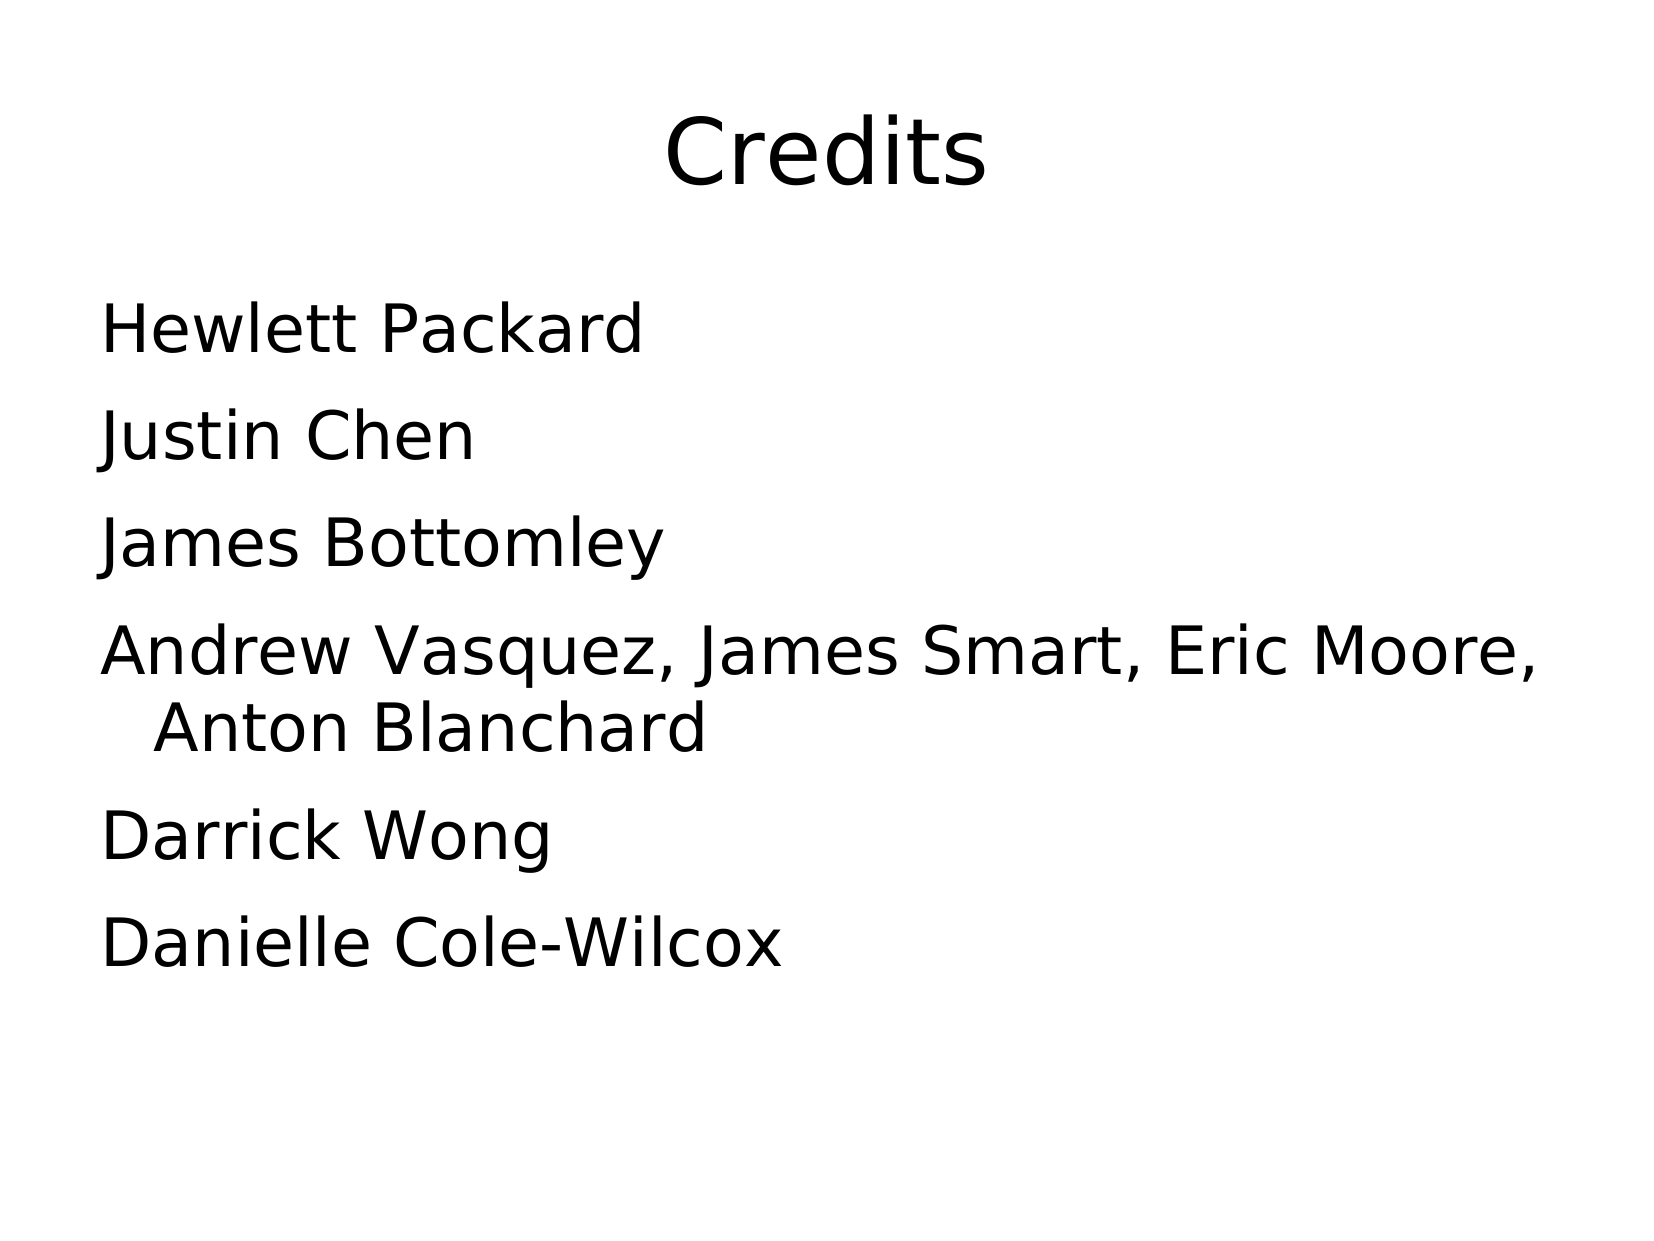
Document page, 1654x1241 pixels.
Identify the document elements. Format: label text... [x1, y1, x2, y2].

list Hewlett Packard Justin Chen James Bottomley Andrew Vasquez, James Smart, Eric Moore, Anton Blanchard Darrick Wong Danielle Cole-Wilcox [82, 290, 1571, 1094]
title Credits [82, 56, 1571, 250]
